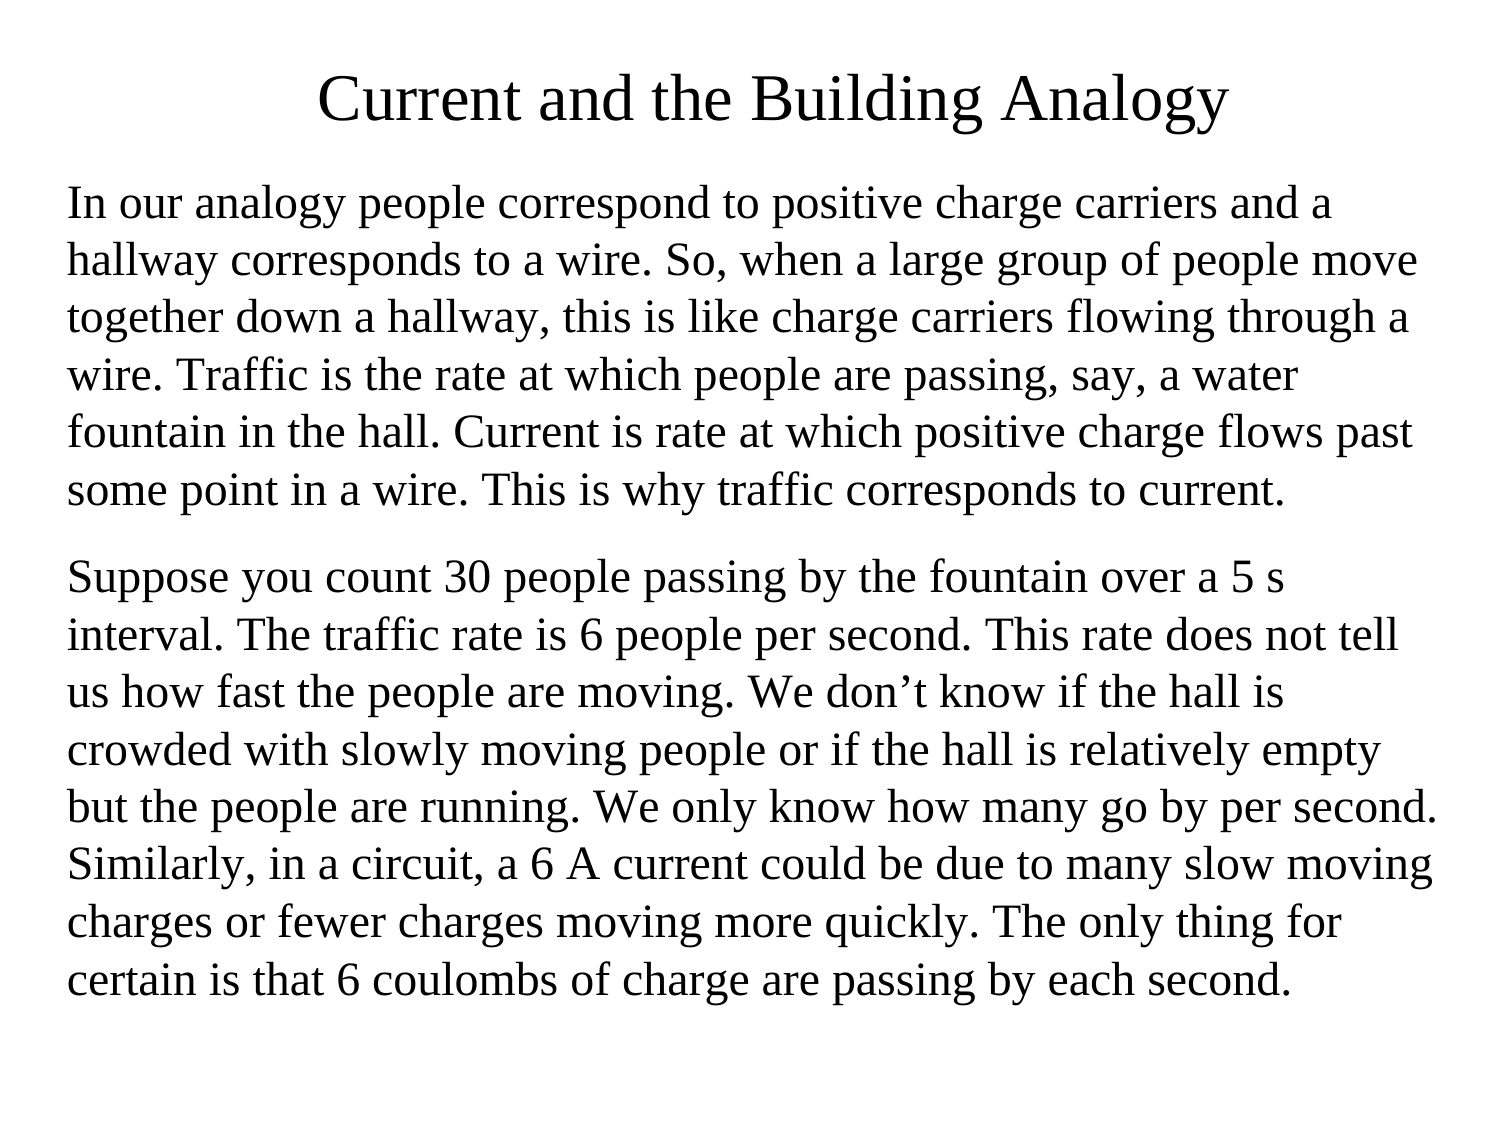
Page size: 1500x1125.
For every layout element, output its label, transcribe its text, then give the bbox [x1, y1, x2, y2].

title Current and the Building Analogy [137, 0, 1413, 162]
text_box In our analogy people correspond to positive charge carriers and a hallway corresponds to a wire. So, when a large group of people move together down a hallway, this is like charge carriers flowing through a wire. Traffic is the rate at which people are passing, say, a water fountain in the hall. Current is rate at which positive charge flows past some point in a wire. This is why traffic corresponds to current. Suppose you count 30 people passing by the fountain over a 5 s interval. The traffic rate is 6 people per second. This rate does not tell us how fast the people are moving. We don’t know if the hall is crowded with slowly moving people or if the hall is relatively empty but the people are running. We only know how many go by per second. Similarly, in a circuit, a 6 A current could be due to many slow moving charges or fewer charges moving more quickly. The only thing for certain is that 6 coulombs of charge are passing by each second. [52, 162, 1463, 1013]
